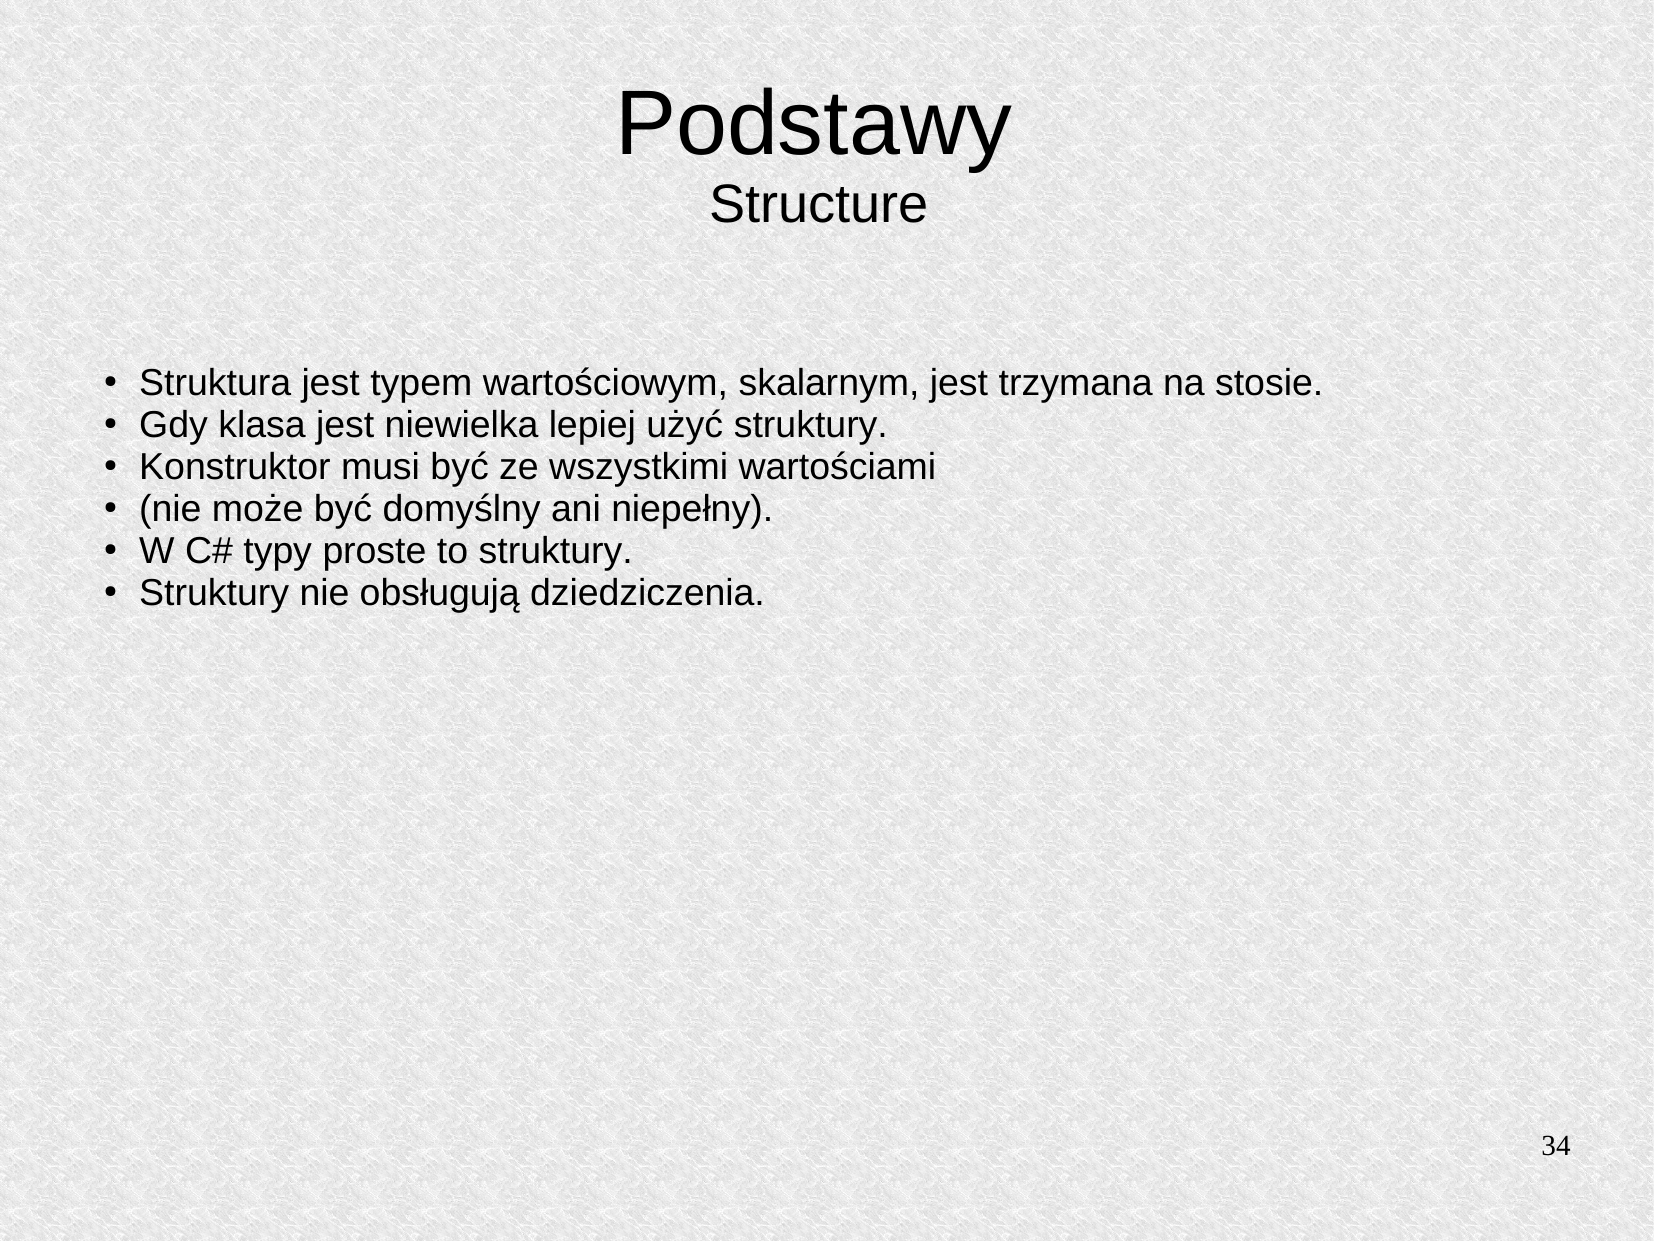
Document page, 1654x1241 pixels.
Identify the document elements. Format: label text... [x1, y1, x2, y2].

title Podstawy Structure [82, 49, 1571, 257]
text_box Struktura jest typem wartościowym, skalarnym, jest trzymana na stosie. Gdy klasa jest niewielka lepiej użyć struktury. Konstruktor musi być ze wszystkimi wartościami (nie może być domyślny ani niepełny). W C# typy proste to struktury. Struktury nie obsługują dziedziczenia. [53, 354, 1565, 748]
picture [0, 0, 1654, 1241]
